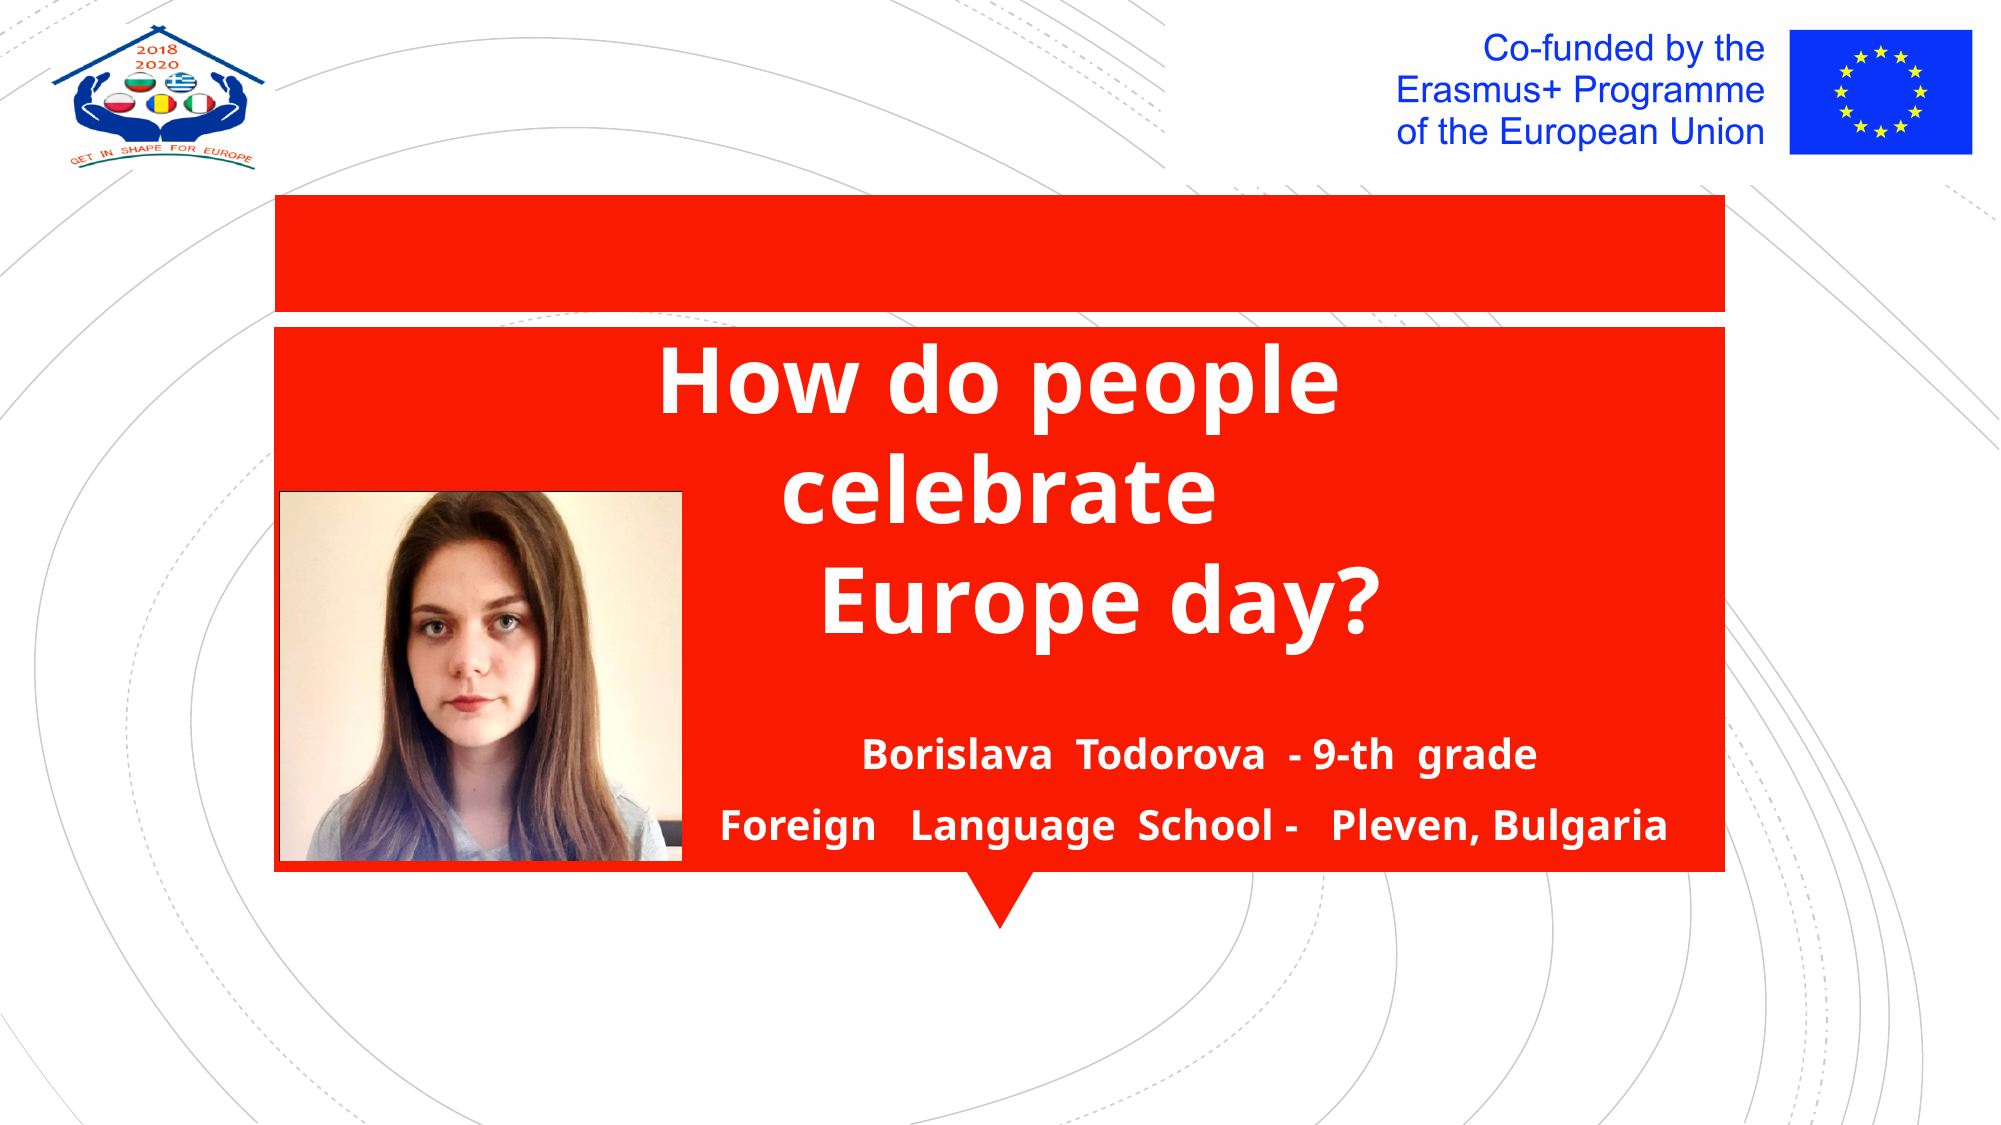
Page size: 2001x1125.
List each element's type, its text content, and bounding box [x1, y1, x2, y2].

picture [50, 19, 275, 185]
text_box How do people celebrate Europe day? [415, 314, 1585, 659]
picture [1165, 0, 2000, 185]
picture [279, 491, 682, 861]
subtitle Borislava Todorova - 9-th grade Foreign Language School - Pleven, Bulgaria [682, 727, 2000, 858]
